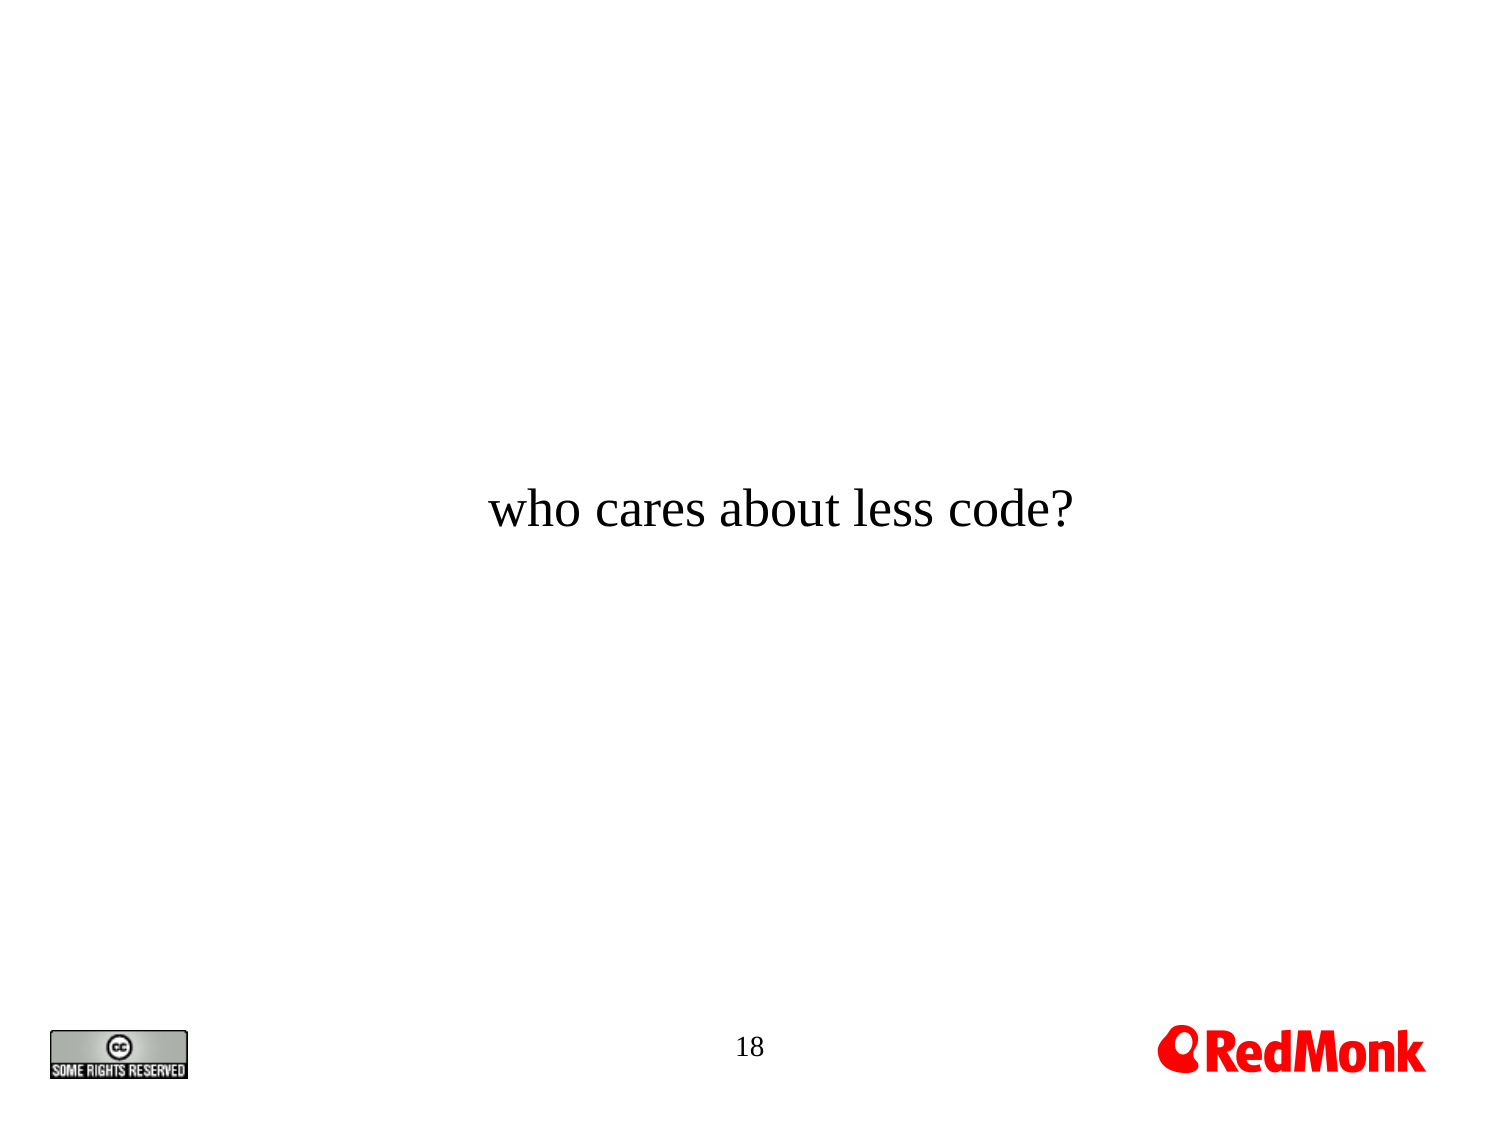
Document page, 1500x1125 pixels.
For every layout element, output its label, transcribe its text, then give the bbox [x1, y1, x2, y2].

picture [1151, 1023, 1433, 1075]
text_box who cares about less code? [473, 491, 1190, 567]
picture [50, 1030, 188, 1079]
